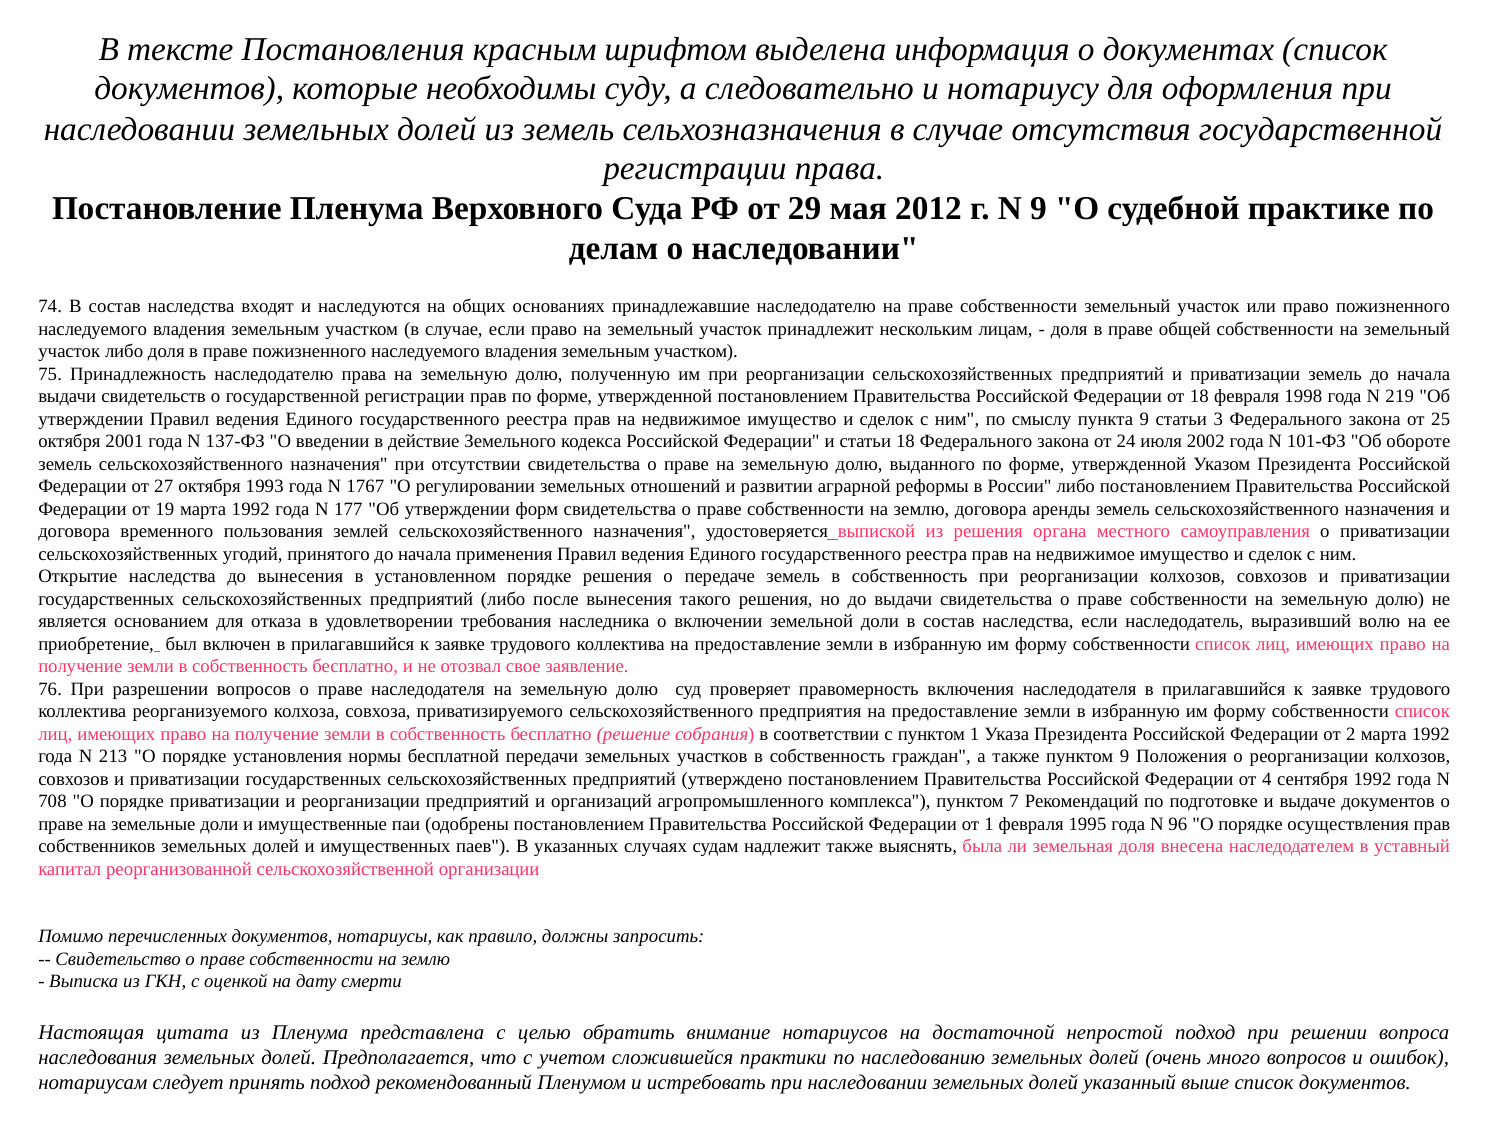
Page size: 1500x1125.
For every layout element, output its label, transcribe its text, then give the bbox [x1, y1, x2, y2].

text_box В тексте Постановления красным шрифтом выделена информация о документах (список документов), которые необходимы суду, а следовательно и нотариусу для оформления при наследовании земельных долей из земель сельхозназначения в случае отсутствия государственной регистрации права. Постановление Пленума Верховного Суда РФ от 29 мая 2012 г. N 9 "О судебной практике по делам о наследовании" 74. В состав наследства входят и наследуются на общих основаниях принадлежавшие наследодателю на праве собственности земельный участок или право пожизненного наследуемого владения земельным участком (в случае, если право на земельный участок принадлежит нескольким лицам, - доля в праве общей собственности на земельный участок либо доля в праве пожизненного наследуемого владения земельным участком). 75. Принадлежность наследодателю права на земельную долю, полученную им при реорганизации сельскохозяйственных предприятий и приватизации земель до начала выдачи свидетельств о государственной регистрации прав по форме, утвержденной постановлением Правительства Российской Федерации от 18 февраля 1998 года N 219 "Об утверждении Правил ведения Единого государственного реестра прав на недвижимое имущество и сделок с ним", по смыслу пункта 9 статьи 3 Федерального закона от 25 октября 2001 года N 137-ФЗ "О введении в действие Земельного кодекса Российской Федерации" и статьи 18 Федерального закона от 24 июля 2002 года N 101-ФЗ "Об обороте земель сельскохозяйственного назначения" при отсутствии свидетельства о праве на земельную долю, выданного по форме, утвержденной Указом Президента Российской Федерации от 27 октября 1993 года N 1767 "О регулировании земельных отношений и развитии аграрной реформы в России" либо постановлением Правительства Российской Федерации от 19 марта 1992 года N 177 "Об утверждении форм свидетельства о праве собственности на землю, договора аренды земель сельскохозяйственного назначения и договора временного пользования землей сельскохозяйственного назначения", удостоверяется выпиской из решения органа местного самоуправления о приватизации сельскохозяйственных угодий, принятого до начала применения Правил ведения Единого государственного реестра прав на недвижимое имущество и сделок с ним. Открытие наследства до вынесения в установленном порядке решения о передаче земель в собственность при реорганизации колхозов, совхозов и приватизации государственных сельскохозяйственных предприятий (либо после вынесения такого решения, но до выдачи свидетельства о праве собственности на земельную долю) не является основанием для отказа в удовлетворении требования наследника о включении земельной доли в состав наследства, если наследодатель, выразивший волю на ее приобретение, был включен в прилагавшийся к заявке трудового коллектива на предоставление земли в избранную им форму собственности список лиц, имеющих право на получение земли в собственность бесплатно, и не отозвал свое заявление. 76. При разрешении вопросов о праве наследодателя на земельную долю суд проверяет правомерность включения наследодателя в прилагавшийся к заявке трудового коллектива реорганизуемого колхоза, совхоза, приватизируемого сельскохозяйственного предприятия на предоставление земли в избранную им форму собственности список лиц, имеющих право на получение земли в собственность бесплатно (решение собрания) в соответствии с пунктом 1 Указа Президента Российской Федерации от 2 марта 1992 года N 213 "О порядке установления нормы бесплатной передачи земельных участков в собственность граждан", а также пунктом 9 Положения о реорганизации колхозов, совхозов и приватизации государственных сельскохозяйственных предприятий (утверждено постановлением Правительства Российской Федерации от 4 сентября 1992 года N 708 "О порядке приватизации и реорганизации предприятий и организаций агропромышленного комплекса"), пунктом 7 Рекомендаций по подготовке и выдаче документов о праве на земельные доли и имущественные паи (одобрены постановлением Правительства Российской Федерации от 1 февраля 1995 года N 96 "О порядке осуществления прав собственников земельных долей и имущественных паев"). В указанных случаях судам надлежит также выяснять, была ли земельная доля внесена наследодателем в уставный капитал реорганизованной сельскохозяйственной организации Помимо перечисленных документов, нотариусы, как правило, должны запросить: -- Свидетельство о праве собственности на землю - Выписка из ГКН, с оценкой на дату смерти Настоящая цитата из Пленума представлена с целью обратить внимание нотариусов на достаточной непростой подход при решении вопроса наследования земельных долей. Предполагается, что с учетом сложившейся практики по наследованию земельных долей (очень много вопросов и ошибок), нотариусам следует принять подход рекомендованный Пленумом и истребовать при наследовании земельных долей указанный выше список документов. [23, 19, 1465, 1125]
